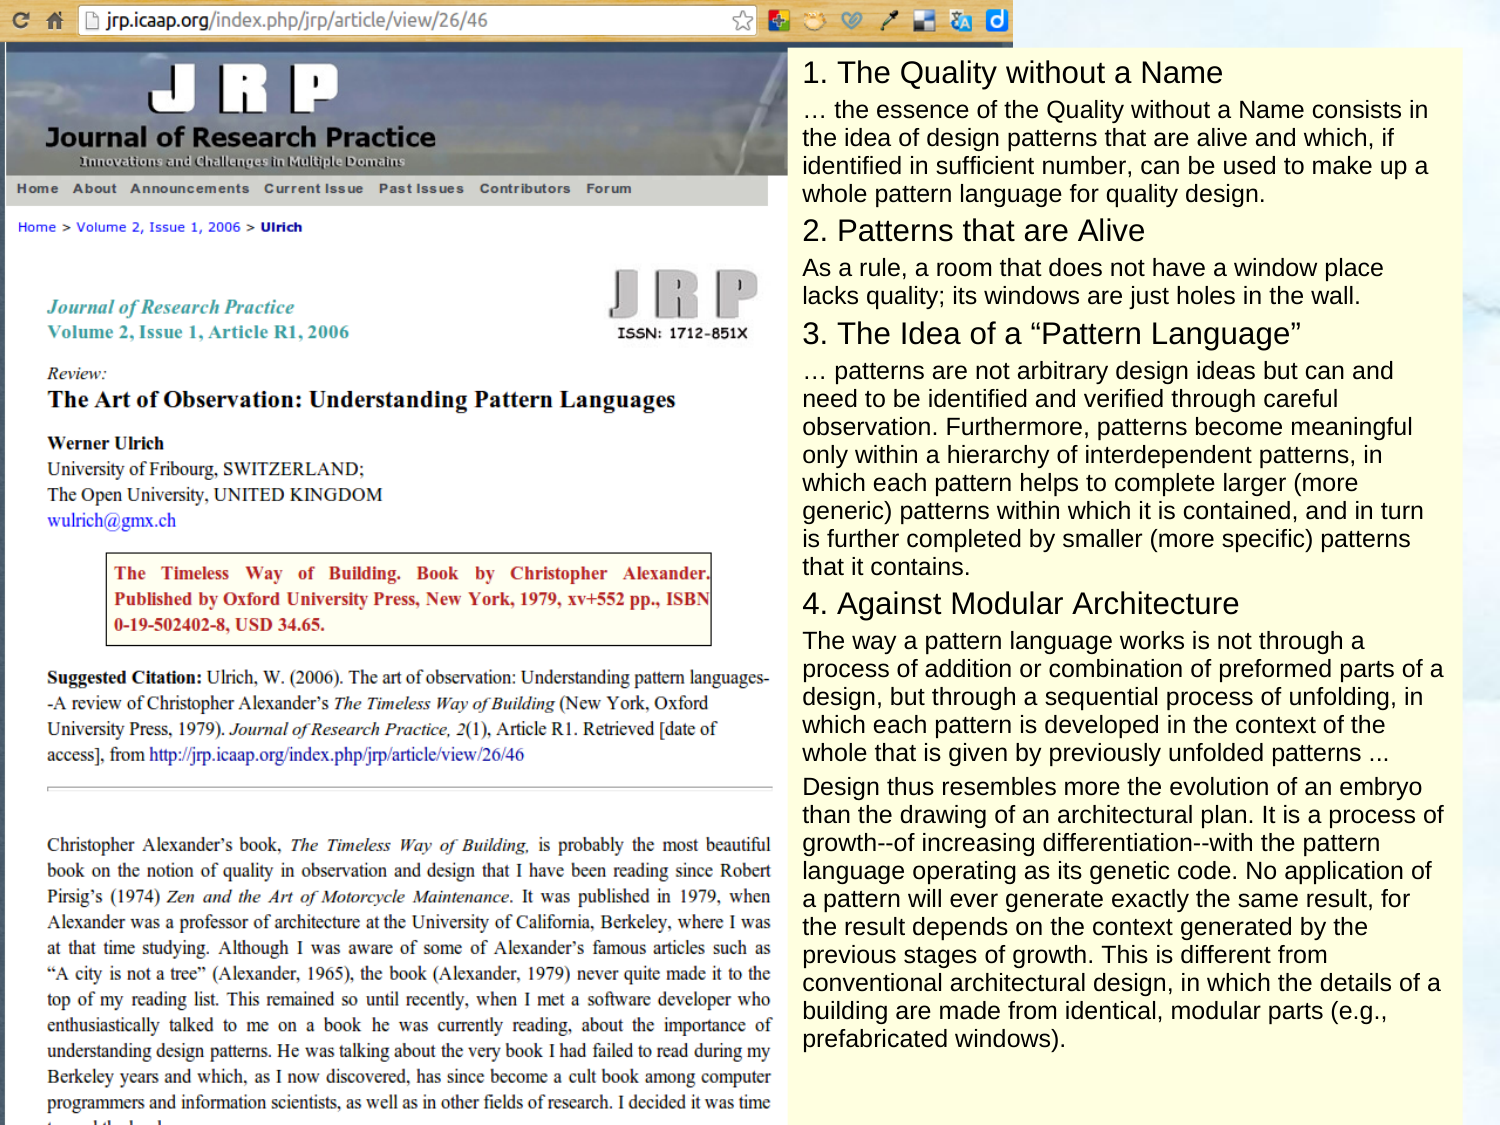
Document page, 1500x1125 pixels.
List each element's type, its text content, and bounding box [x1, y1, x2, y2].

title Ulrich (2006) The Art of Observation: Understanding Pattern Languages [1013, 37, 1463, 47]
picture [0, 0, 1500, 1125]
text_box 1. The Quality without a Name … the essence of the Quality without a Name consists in the idea of design patterns that are alive and which, if identified in sufficient number, can be used to make up a whole pattern language for quality design. 2. Patterns that are Alive As a rule, a room that does not have a window place lacks quality; its windows are just holes in the wall. 3. The Idea of a “Pattern Language” … patterns are not arbitrary design ideas but can and need to be identified and verified through careful observation. Furthermore, patterns become meaningful only within a hierarchy of interdependent patterns, in which each pattern helps to complete larger (more generic) patterns within which it is contained, and in turn is further completed by smaller (more specific) patterns that it contains. 4. Against Modular Architecture The way a pattern language works is not through a process of addition or combination of preformed parts of a design, but through a sequential process of unfolding, in which each pattern is developed in the context of the whole that is given by previously unfolded patterns ... Design thus resembles more the evolution of an embryo than the drawing of an architectural plan. It is a process of growth--of increasing differentiation--with the pattern language operating as its genetic code. No application of a pattern will ever generate exactly the same result, for the result depends on the context generated by the previous stages of growth. This is different from conventional architectural design, in which the details of a building are made from identical, modular parts (e.g., prefabricated windows). [787, 47, 1463, 1125]
